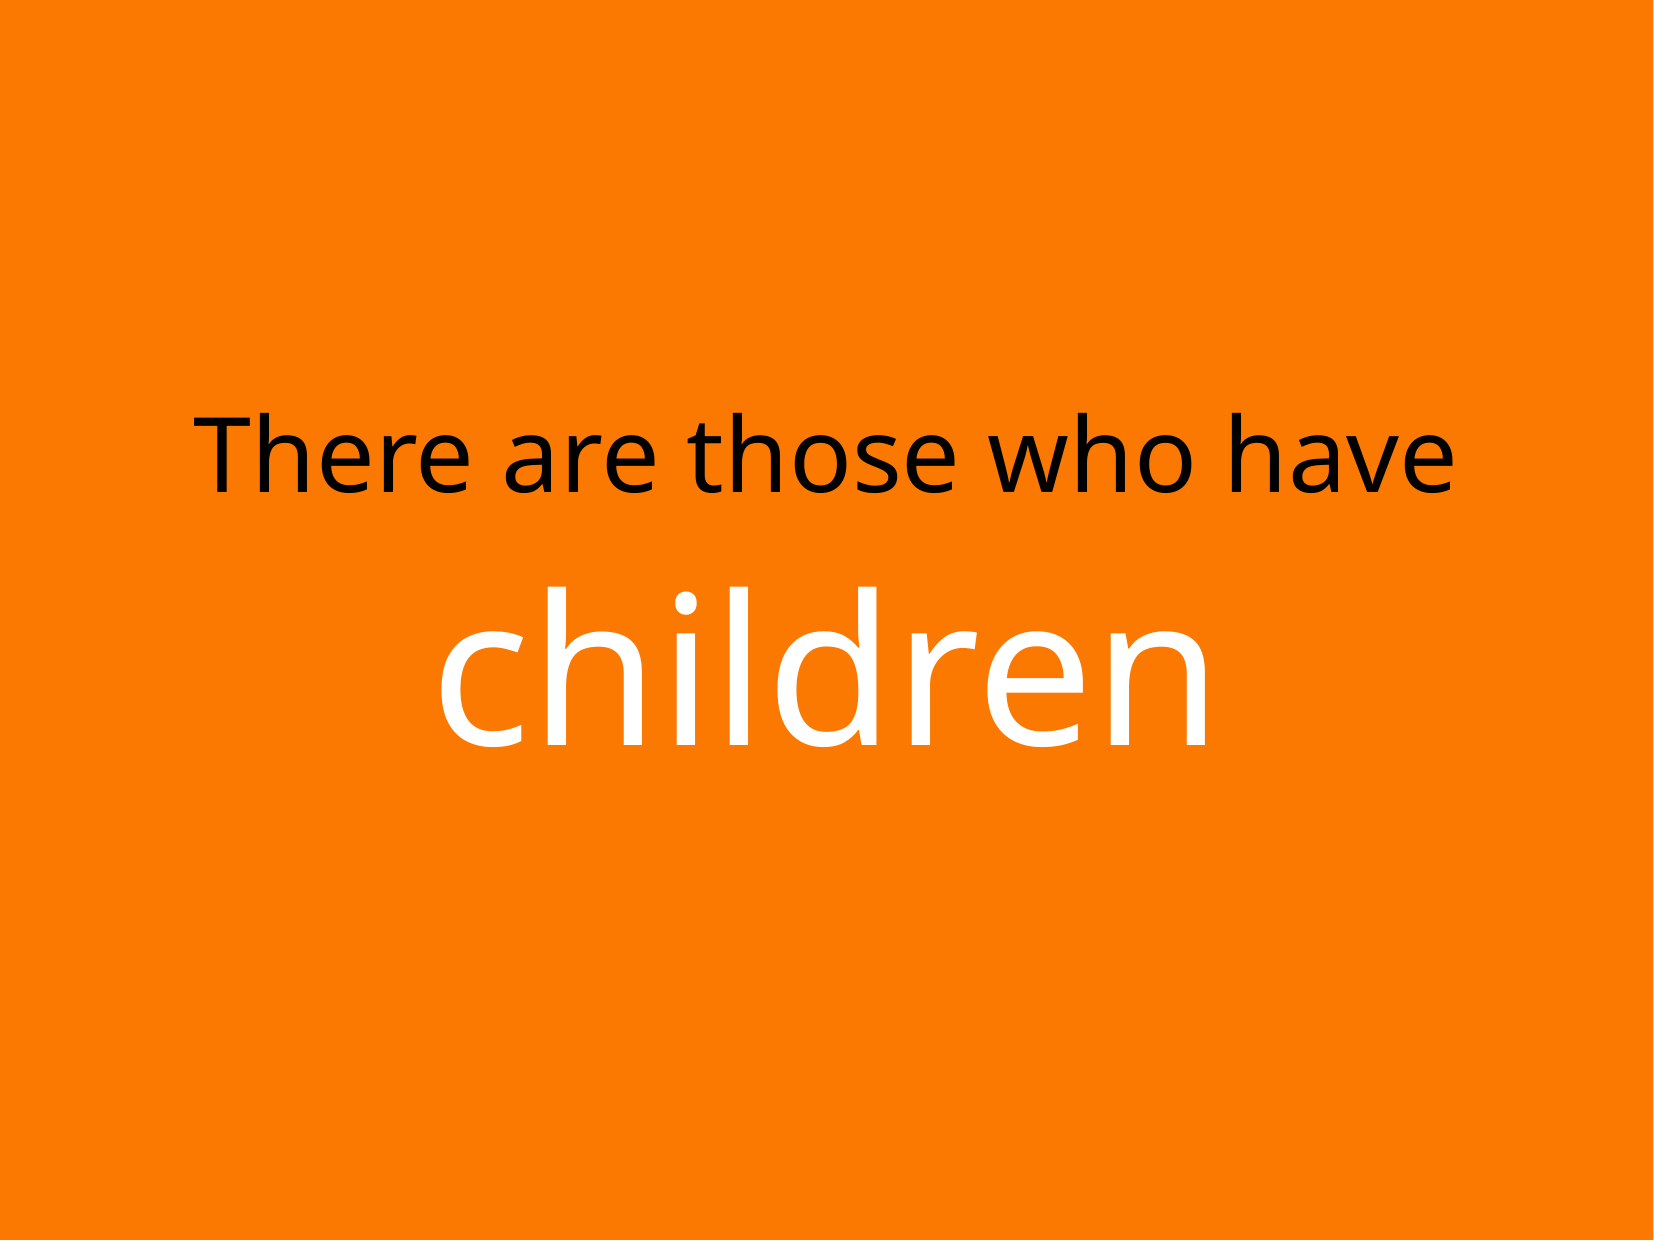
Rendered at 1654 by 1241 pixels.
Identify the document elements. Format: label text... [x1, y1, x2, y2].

text_box There are those who have children [0, 374, 1654, 814]
